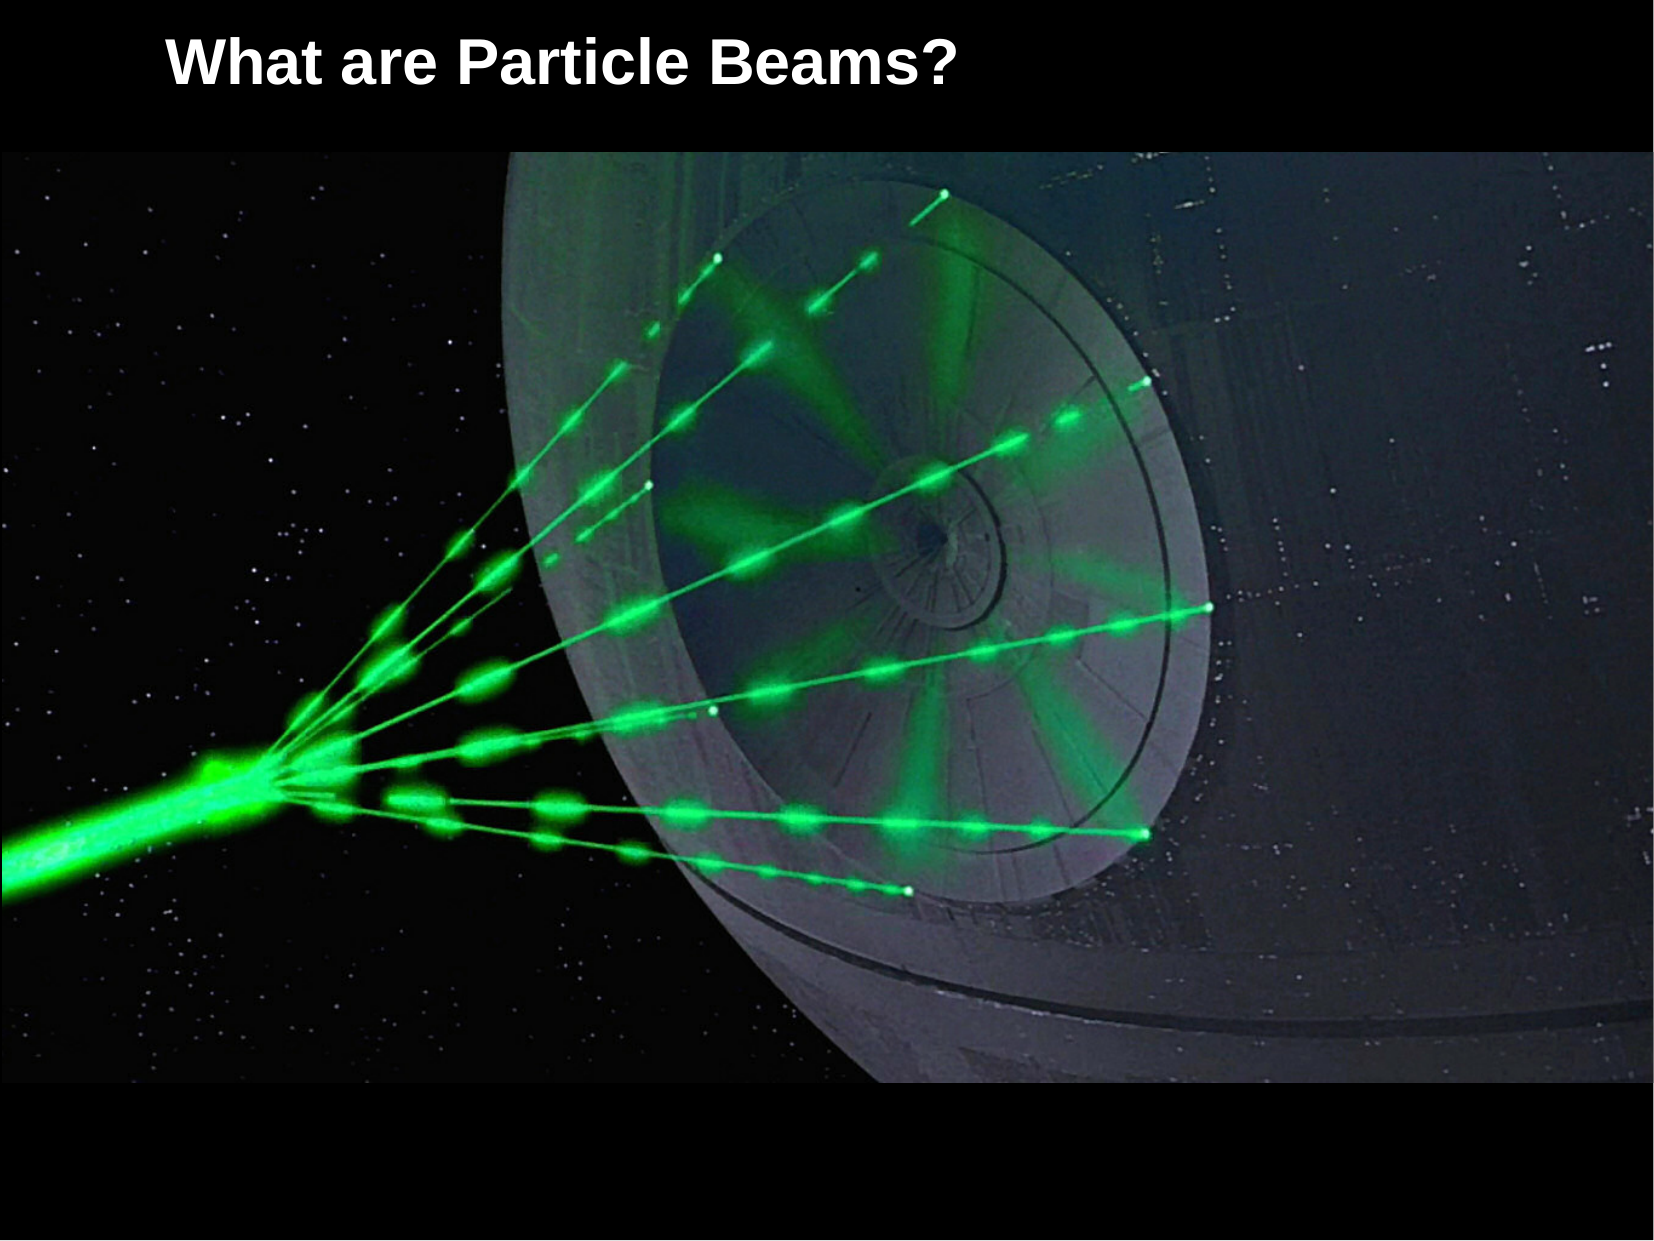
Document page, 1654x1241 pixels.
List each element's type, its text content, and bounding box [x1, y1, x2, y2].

title What are Particle Beams? [165, 0, 1323, 124]
text_box [0, 0, 1654, 1241]
picture [2, 152, 1654, 1083]
